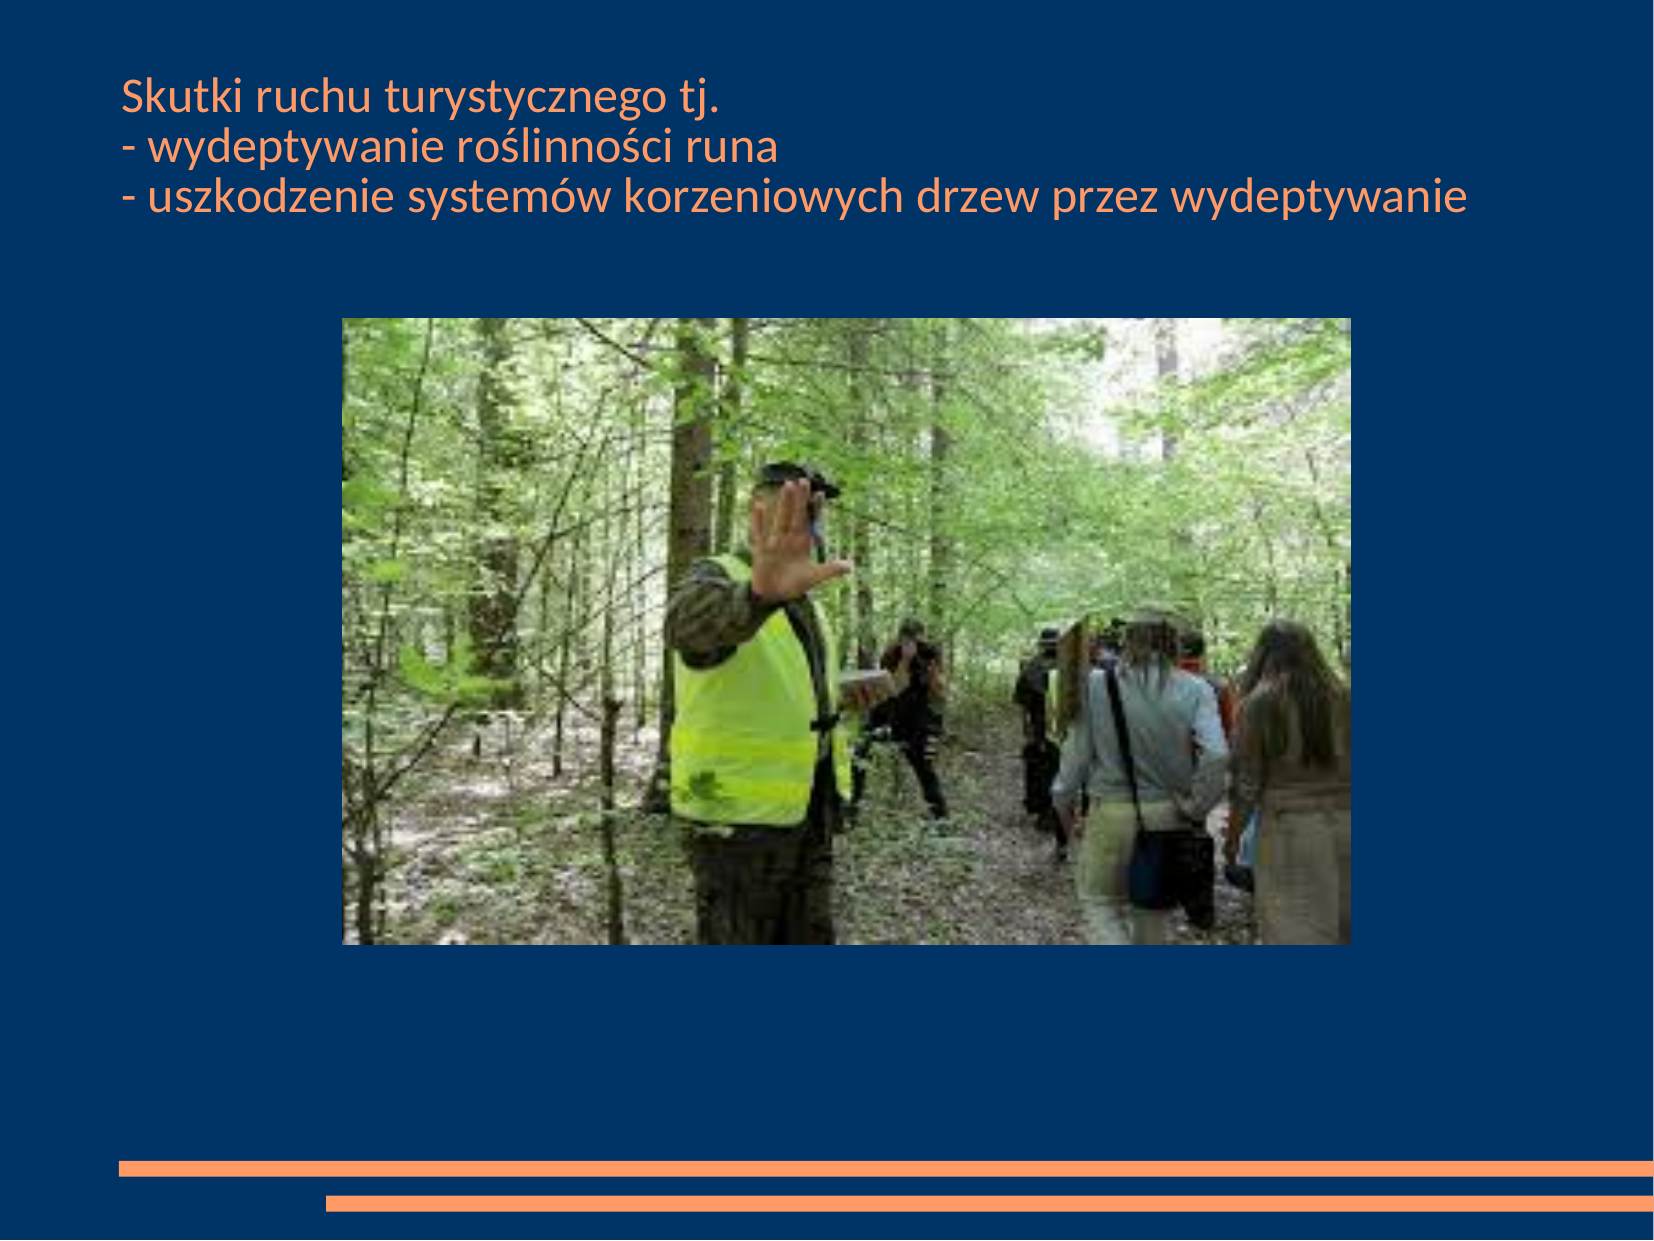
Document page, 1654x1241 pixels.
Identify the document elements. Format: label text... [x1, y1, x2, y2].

picture [342, 318, 1351, 945]
title Skutki ruchu turystycznego tj. - wydeptywanie roślinności runa - uszkodzenie systemów korzeniowych drzew przez wydeptywanie [121, 46, 1534, 254]
